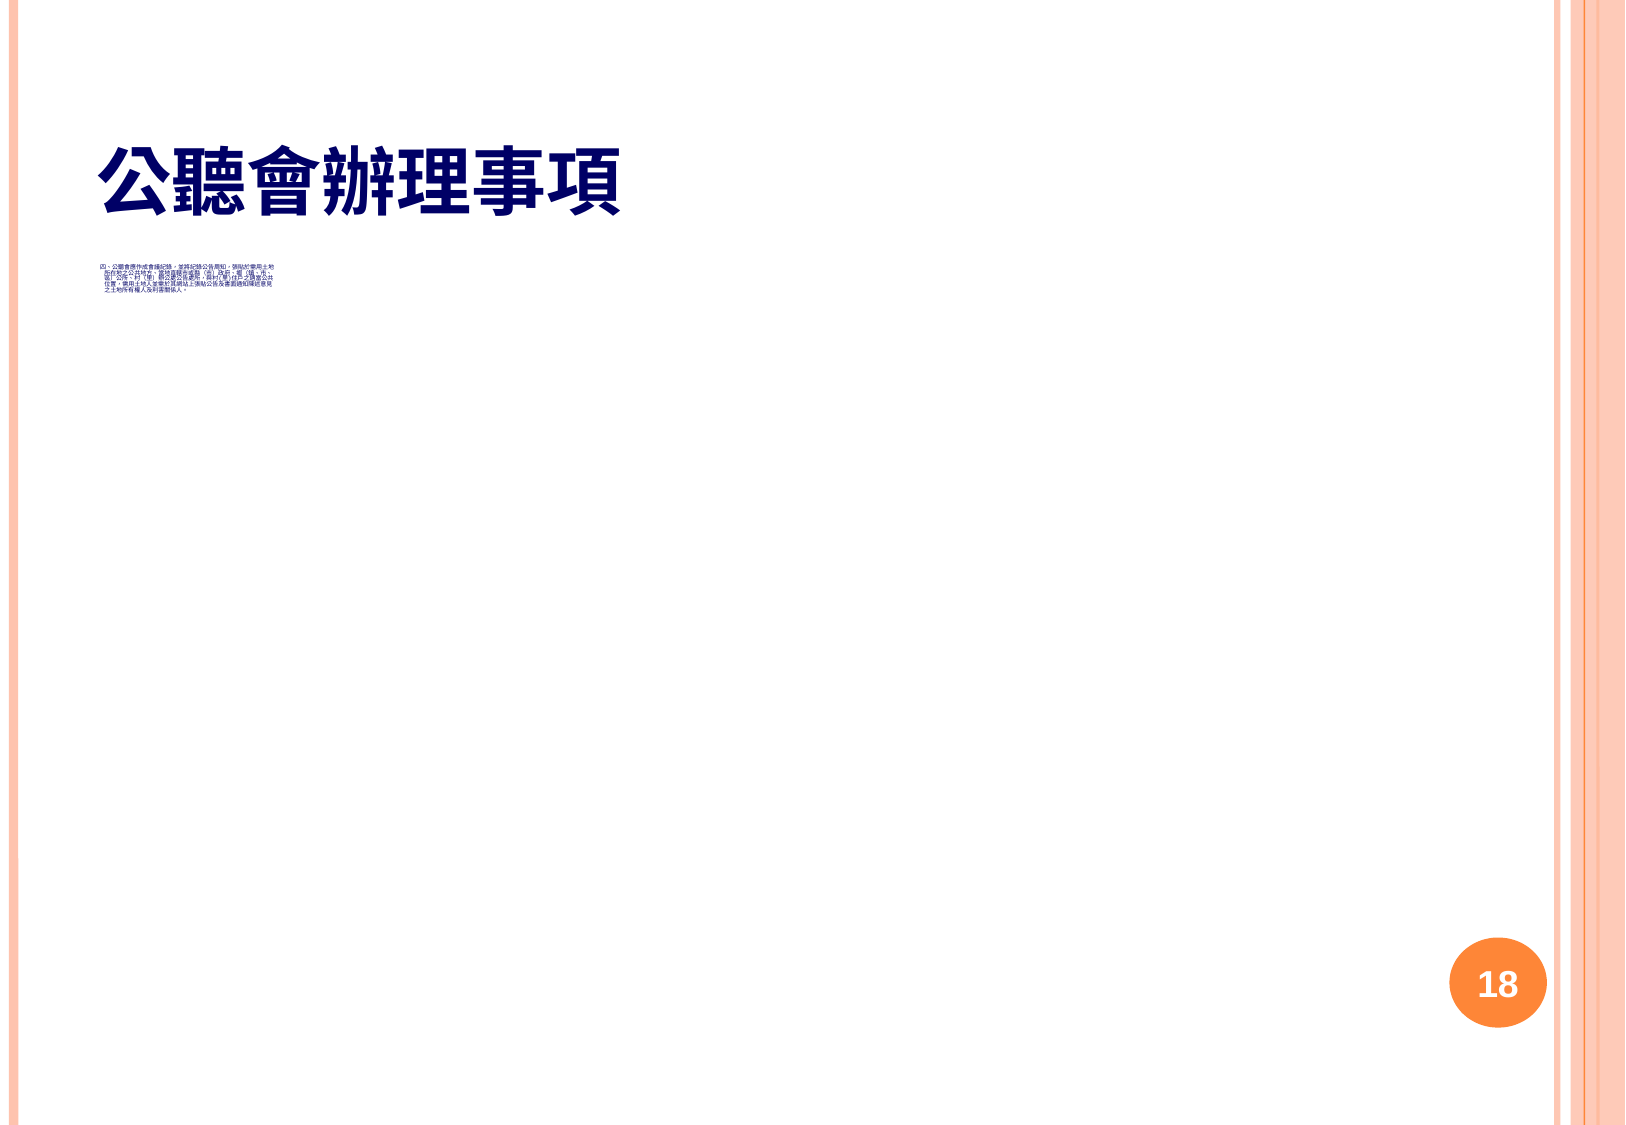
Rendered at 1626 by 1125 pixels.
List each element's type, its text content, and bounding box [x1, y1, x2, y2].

list 四、公聽會應作成會議紀錄，並將紀錄公告周知，張貼於需用土地所在地之公共地方、當地直轄市或縣（市）政府、鄉（鎮、市、區）公所、村（里）辦公處公告處所，與村(里)住戶之適當公共位置，需用土地人並需於其網站上張貼公告及書面通知陳述意見之土地所有權人及利害關係人。 [81, 282, 1409, 1083]
title 公聽會辦理事項 [81, 45, 1409, 233]
